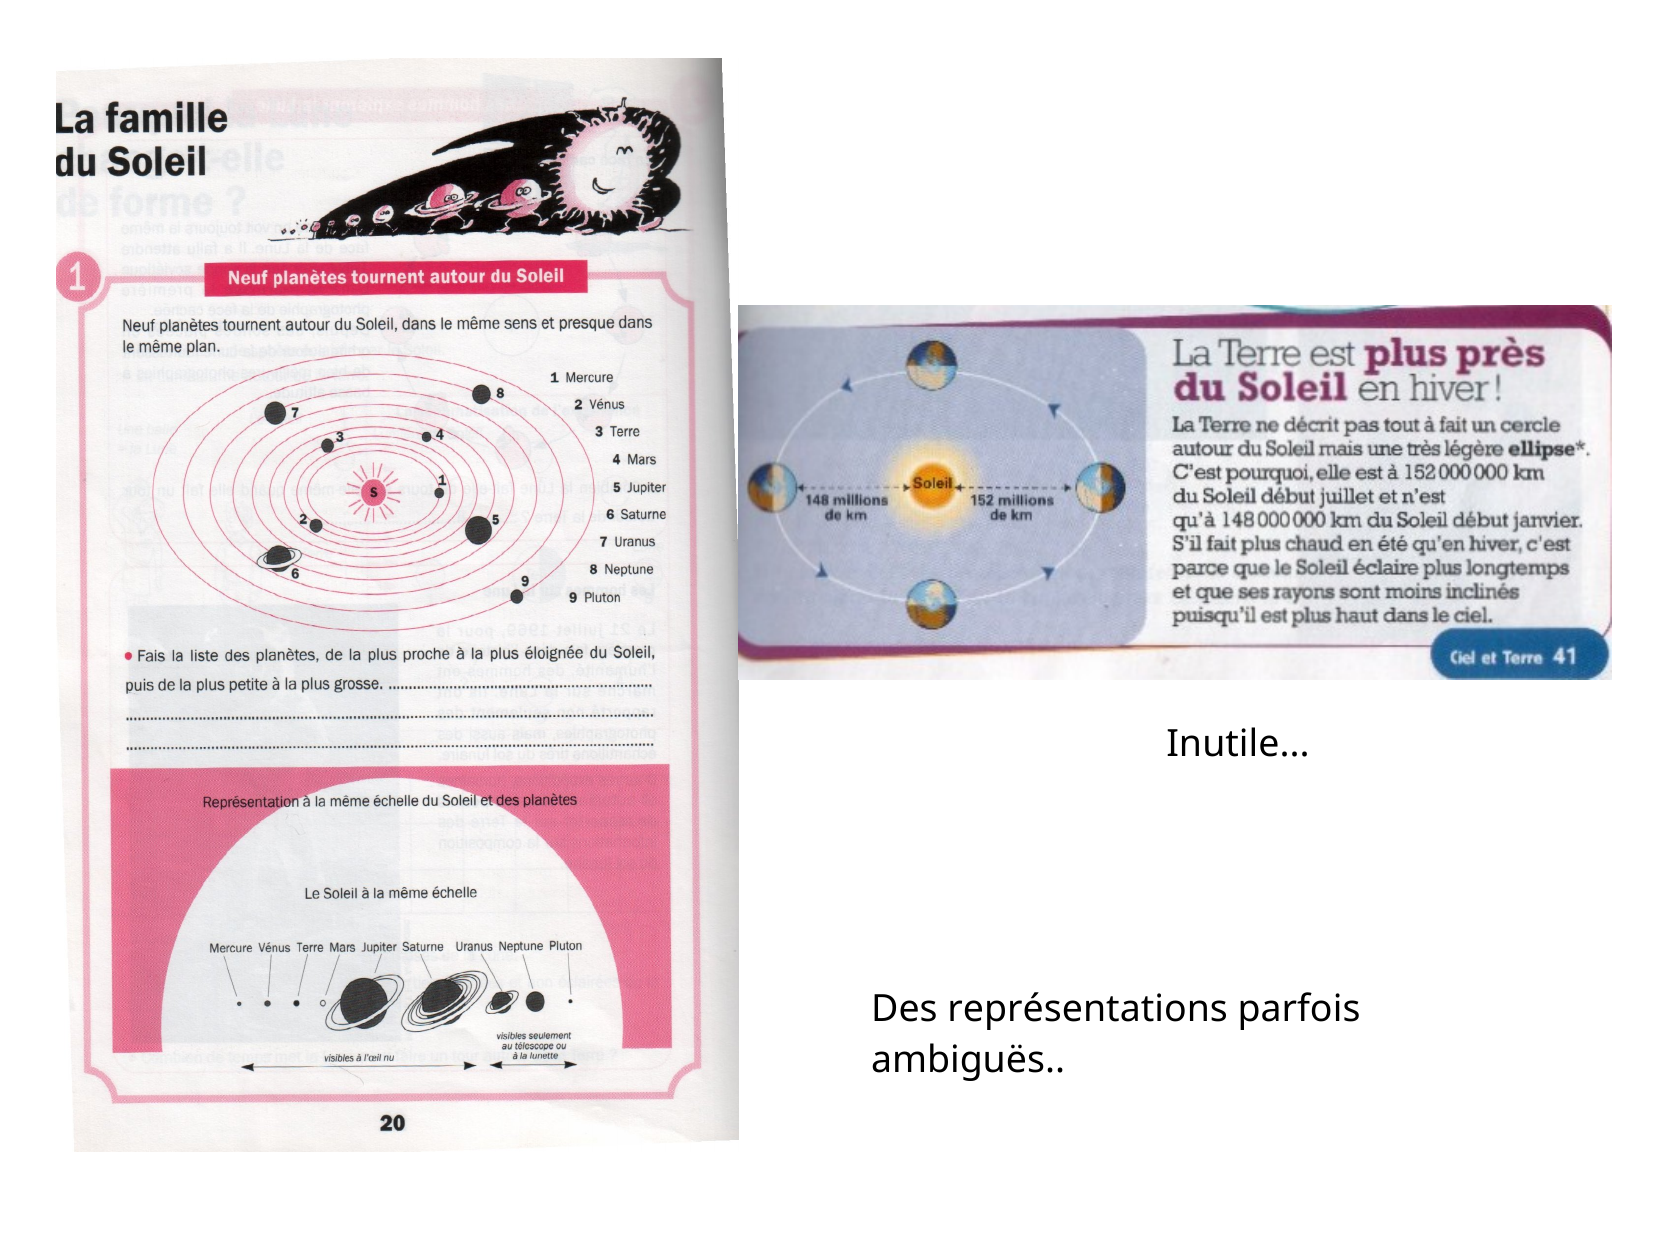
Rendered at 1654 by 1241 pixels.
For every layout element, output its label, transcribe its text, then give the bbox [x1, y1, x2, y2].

text_box Inutile... [1151, 708, 1536, 768]
text_box Des représentations parfois ambiguës.. [856, 974, 1506, 1078]
picture [56, 58, 1612, 1152]
